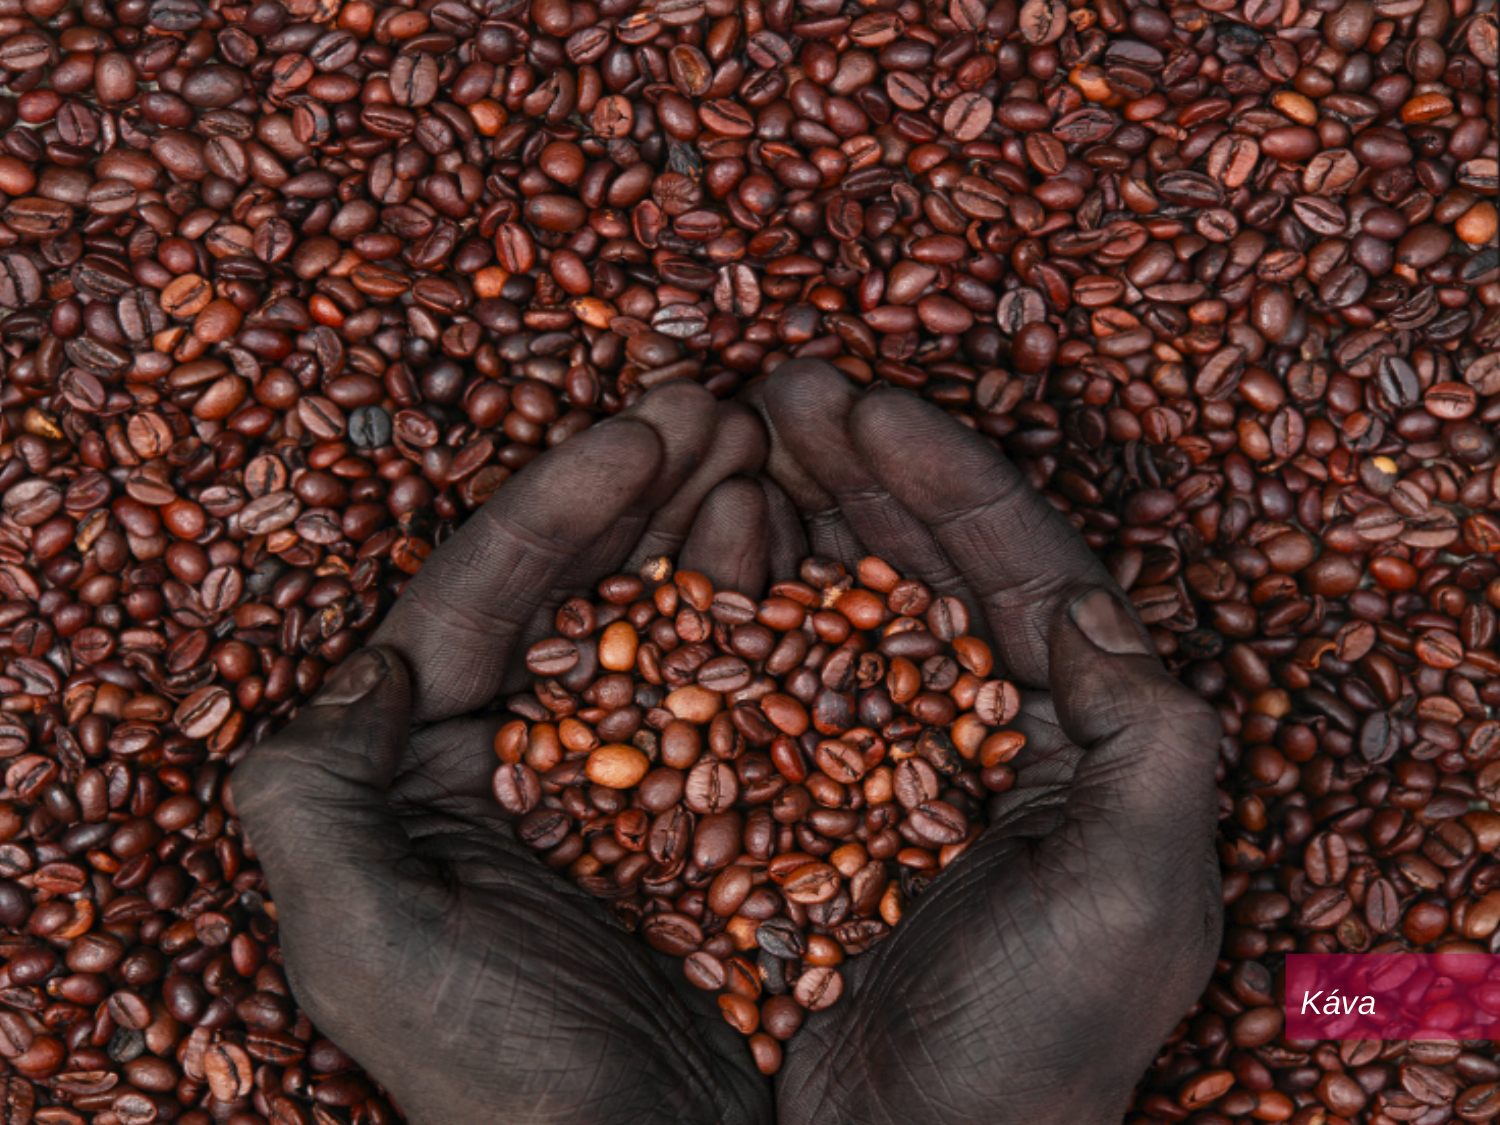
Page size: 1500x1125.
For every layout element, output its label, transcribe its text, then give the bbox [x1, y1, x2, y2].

text_box Káva [1285, 953, 1500, 1040]
picture [0, 0, 1500, 1125]
